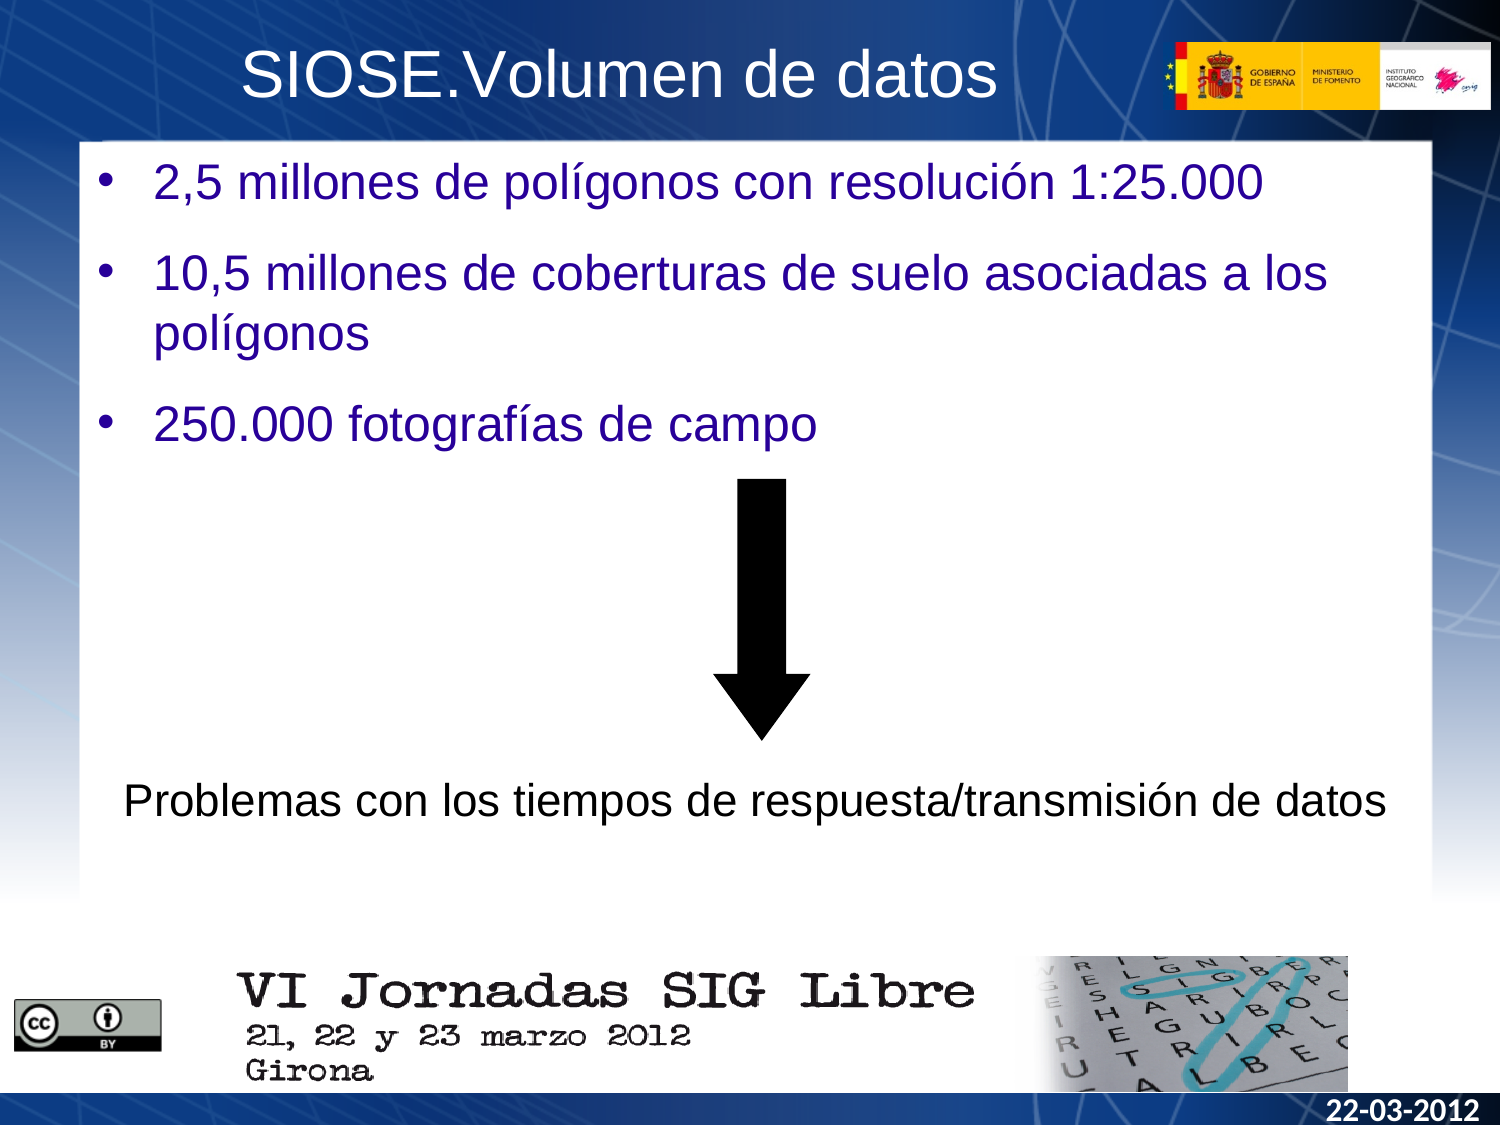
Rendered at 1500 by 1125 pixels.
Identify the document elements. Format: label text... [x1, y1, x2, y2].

list 2,5 millones de polígonos con resolución 1:25.000 10,5 millones de coberturas de suelo asociadas a los polígonos 250.000 fotografías de campo [82, 141, 1430, 504]
title SIOSE.Volumen de datos [82, 0, 1158, 141]
picture [0, 0, 1500, 1125]
text_box [714, 479, 810, 740]
text_box Problemas con los tiempos de respuesta/transmisión de datos [82, 763, 1430, 858]
